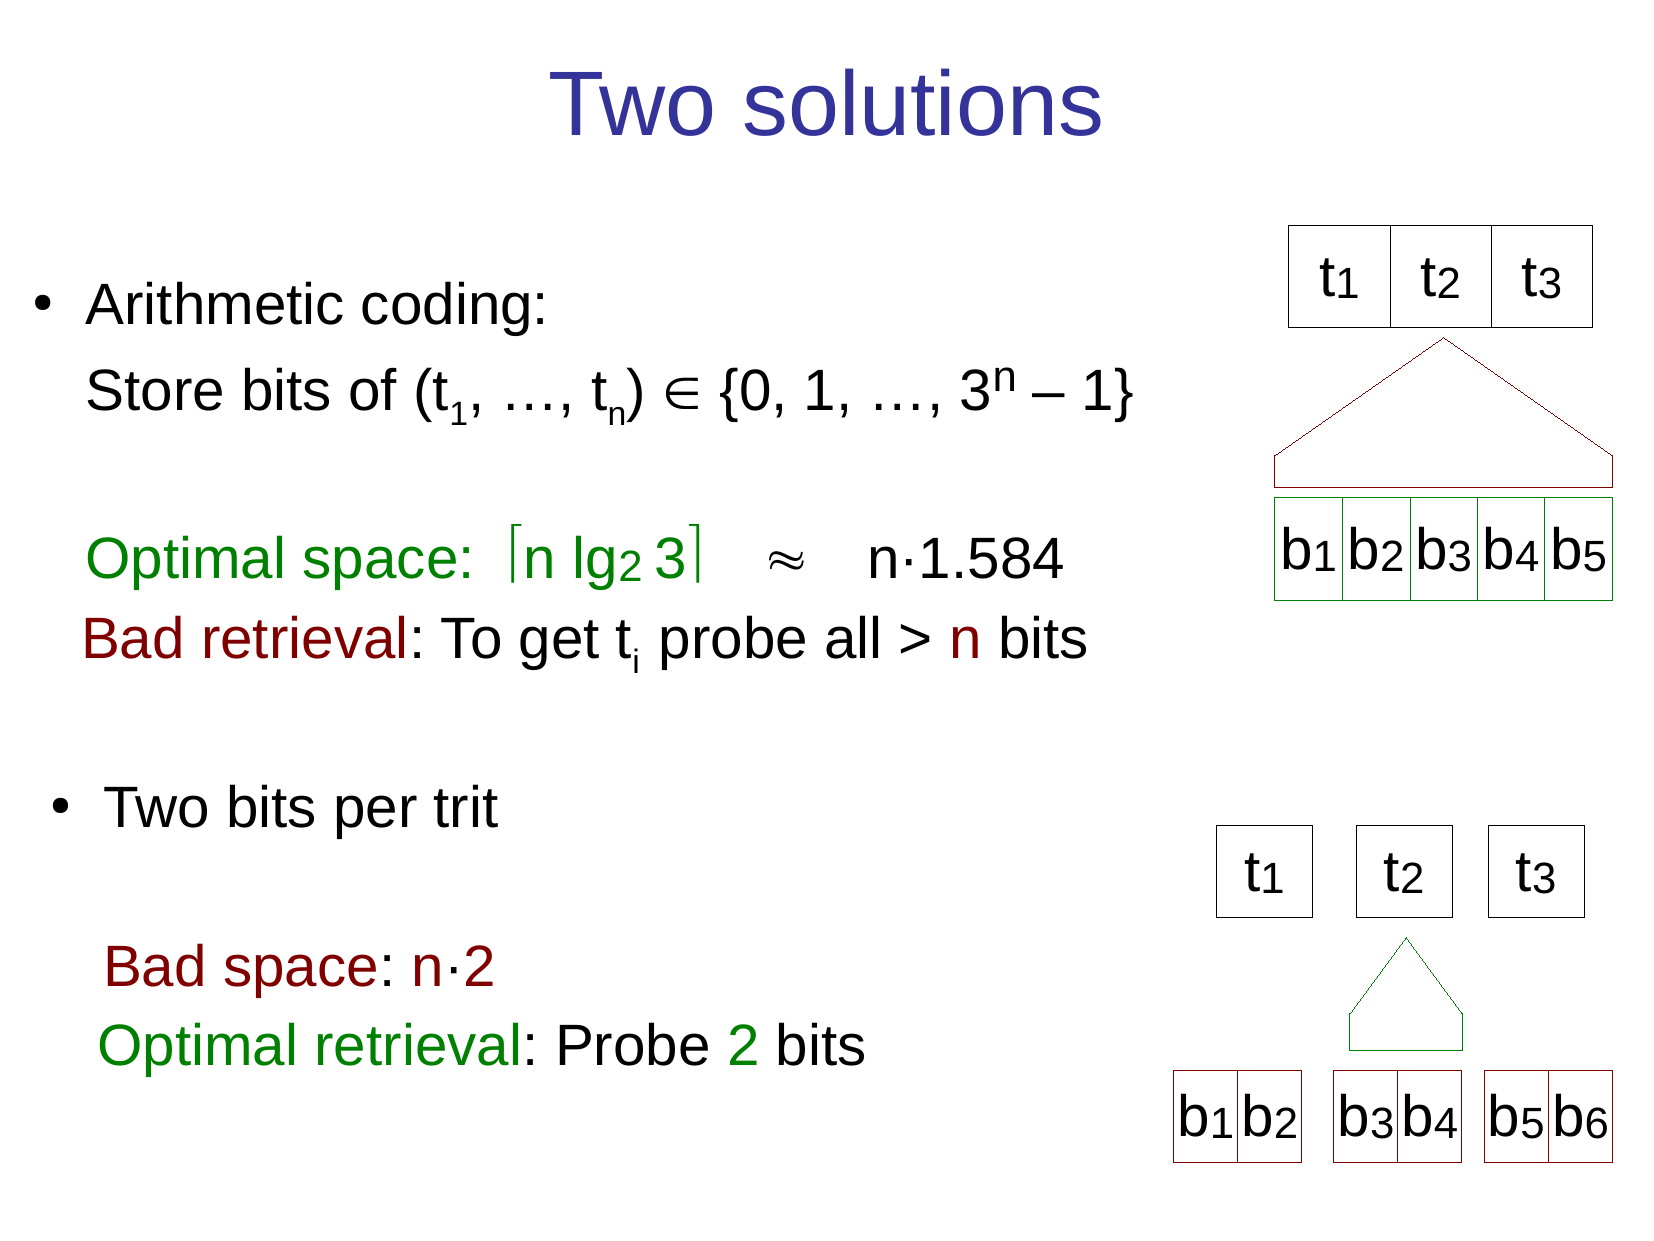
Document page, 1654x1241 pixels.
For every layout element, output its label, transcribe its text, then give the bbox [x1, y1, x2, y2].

text_box t1 [1216, 825, 1313, 918]
text_box b4 [1477, 497, 1544, 601]
text_box b4 [1397, 1070, 1462, 1163]
text_box b6 [1548, 1070, 1613, 1163]
text_box t3 [1488, 825, 1585, 918]
title Two solutions [124, 0, 1530, 207]
text_box t3 [1491, 225, 1593, 328]
text_box b2 [1237, 1070, 1302, 1163]
text_box b5 [1544, 497, 1613, 601]
text_box t1 [1288, 225, 1390, 328]
list Arithmetic coding: Store bits of (t1, …, tn)  {0, 1, …, 3n – 1} Optimal space: n lg2 3  n·1.584 Bad retrieval: To get ti probe all > n bits Two bits per trit Bad space: n·2 Optimal retrieval: Probe 2 bits [0, 184, 1654, 1238]
text_box t2 [1356, 825, 1453, 918]
text_box b2 [1342, 497, 1410, 601]
text_box b1 [1173, 1070, 1237, 1163]
text_box b5 [1484, 1070, 1548, 1163]
text_box b3 [1410, 497, 1477, 601]
text_box t2 [1390, 225, 1491, 328]
text_box b3 [1333, 1070, 1397, 1163]
text_box b1 [1274, 497, 1342, 601]
